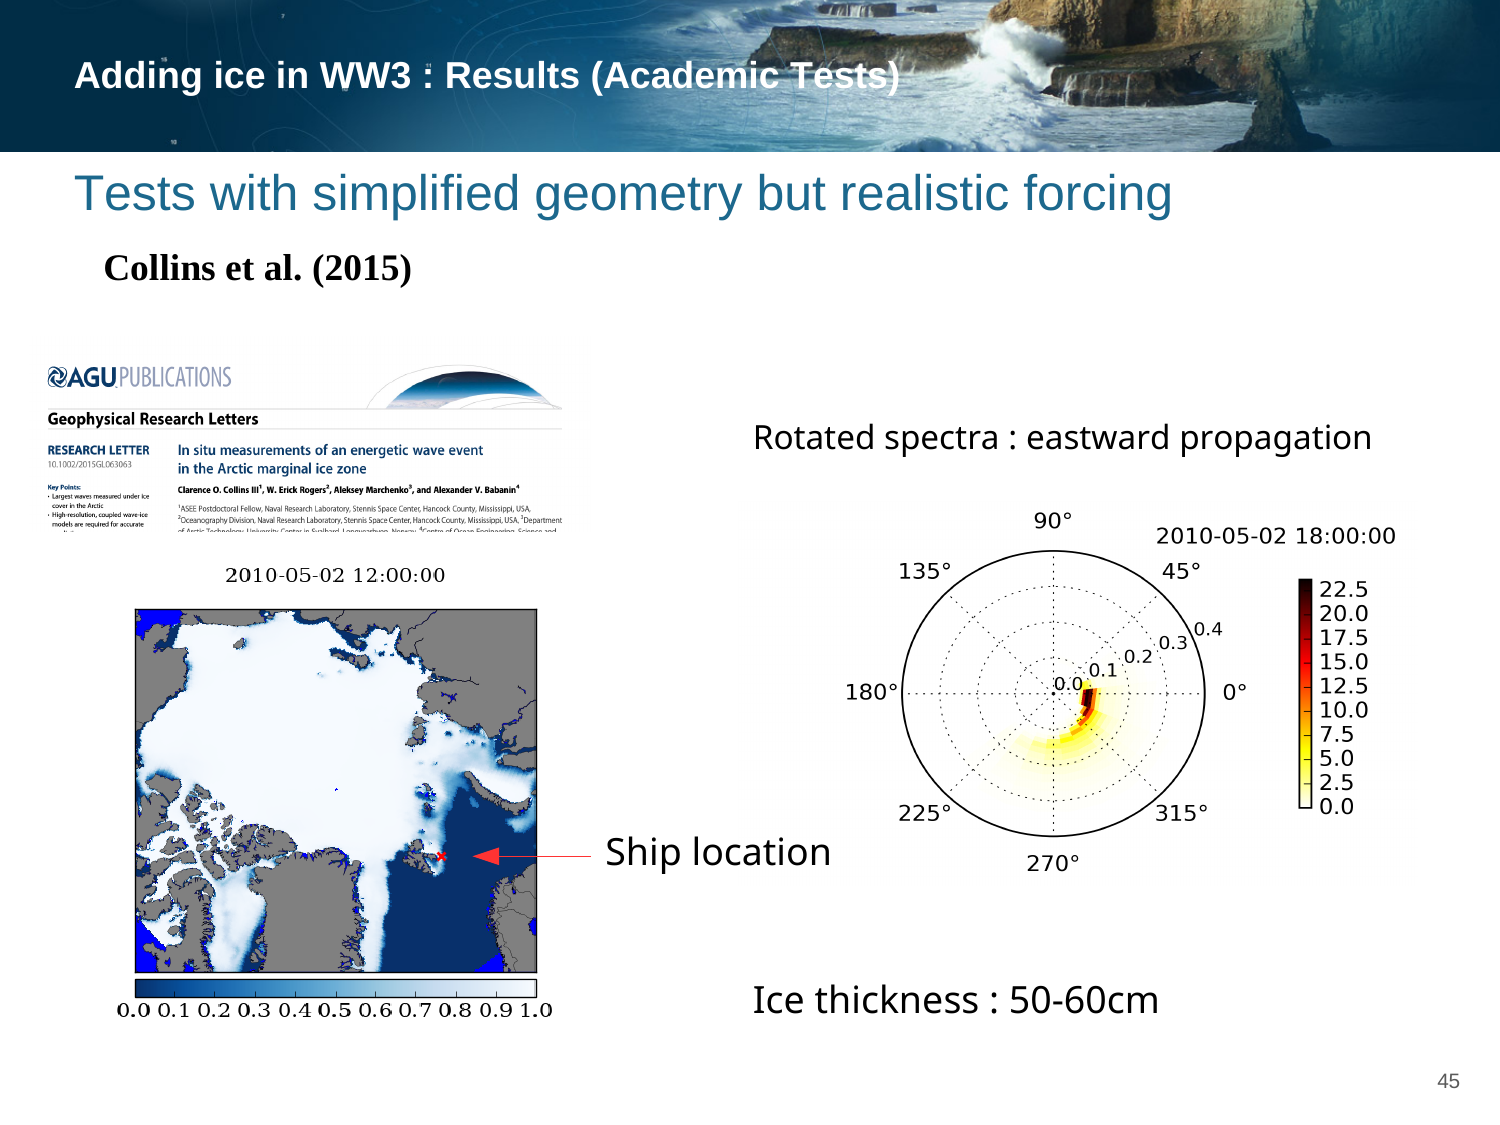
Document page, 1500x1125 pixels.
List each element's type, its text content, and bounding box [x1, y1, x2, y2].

picture [5, 560, 650, 1045]
title Tests with simplified geometry but realistic forcing [59, 102, 1244, 278]
picture [0, 0, 1500, 152]
title Adding ice in WW3 : Results (Academic Tests) [59, 29, 1093, 119]
text_box Collins et al. (2015) [88, 240, 709, 301]
text_box Ice thickness : 50-60cm [738, 973, 1359, 1034]
text_box Rotated spectra : eastward propagation [738, 413, 1418, 469]
picture [738, 501, 1418, 886]
text_box Ship location [590, 826, 1211, 886]
picture [29, 336, 621, 532]
